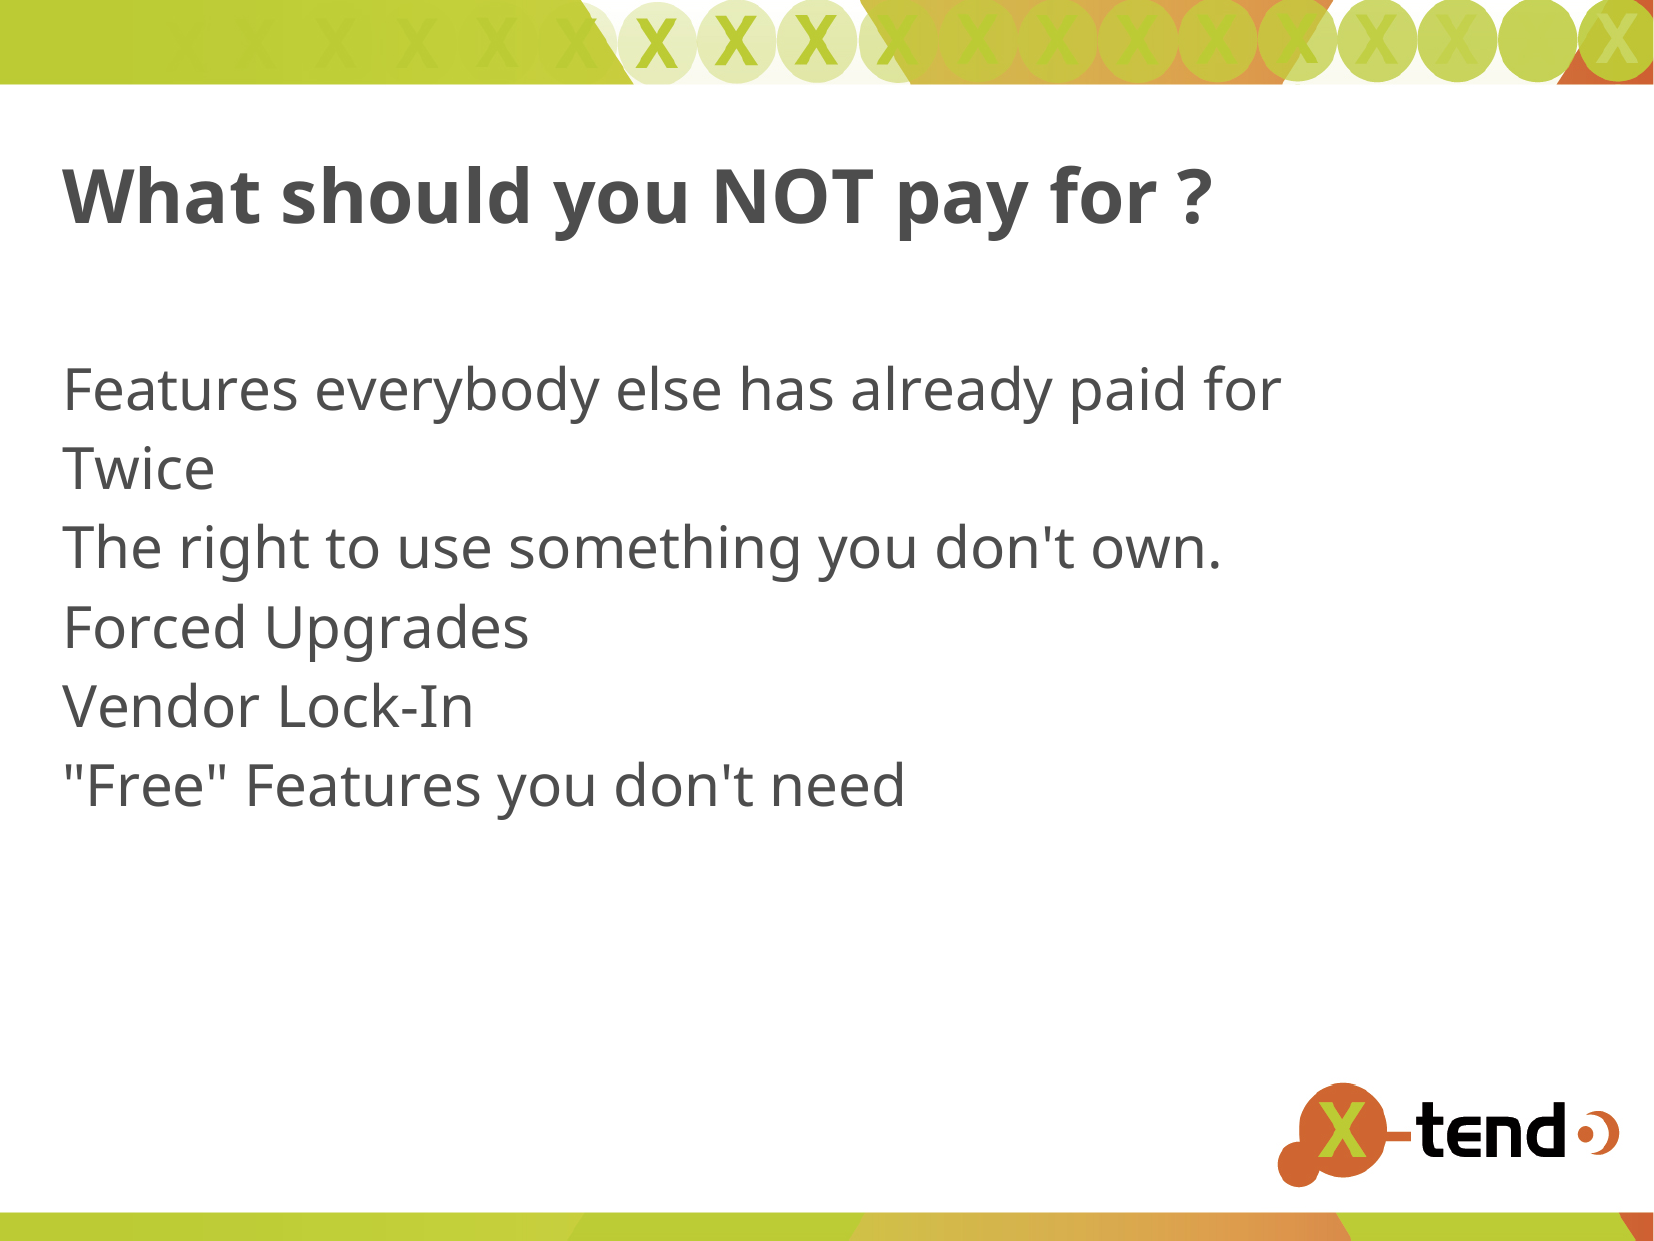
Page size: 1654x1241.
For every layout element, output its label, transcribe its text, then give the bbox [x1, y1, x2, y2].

text_box What should you NOT pay for ? Features everybody else has already paid for Twice The right to use something you don't own. Forced Upgrades Vendor Lock-In "Free" Features you don't need [47, 135, 1425, 1139]
picture [0, 0, 1654, 1241]
